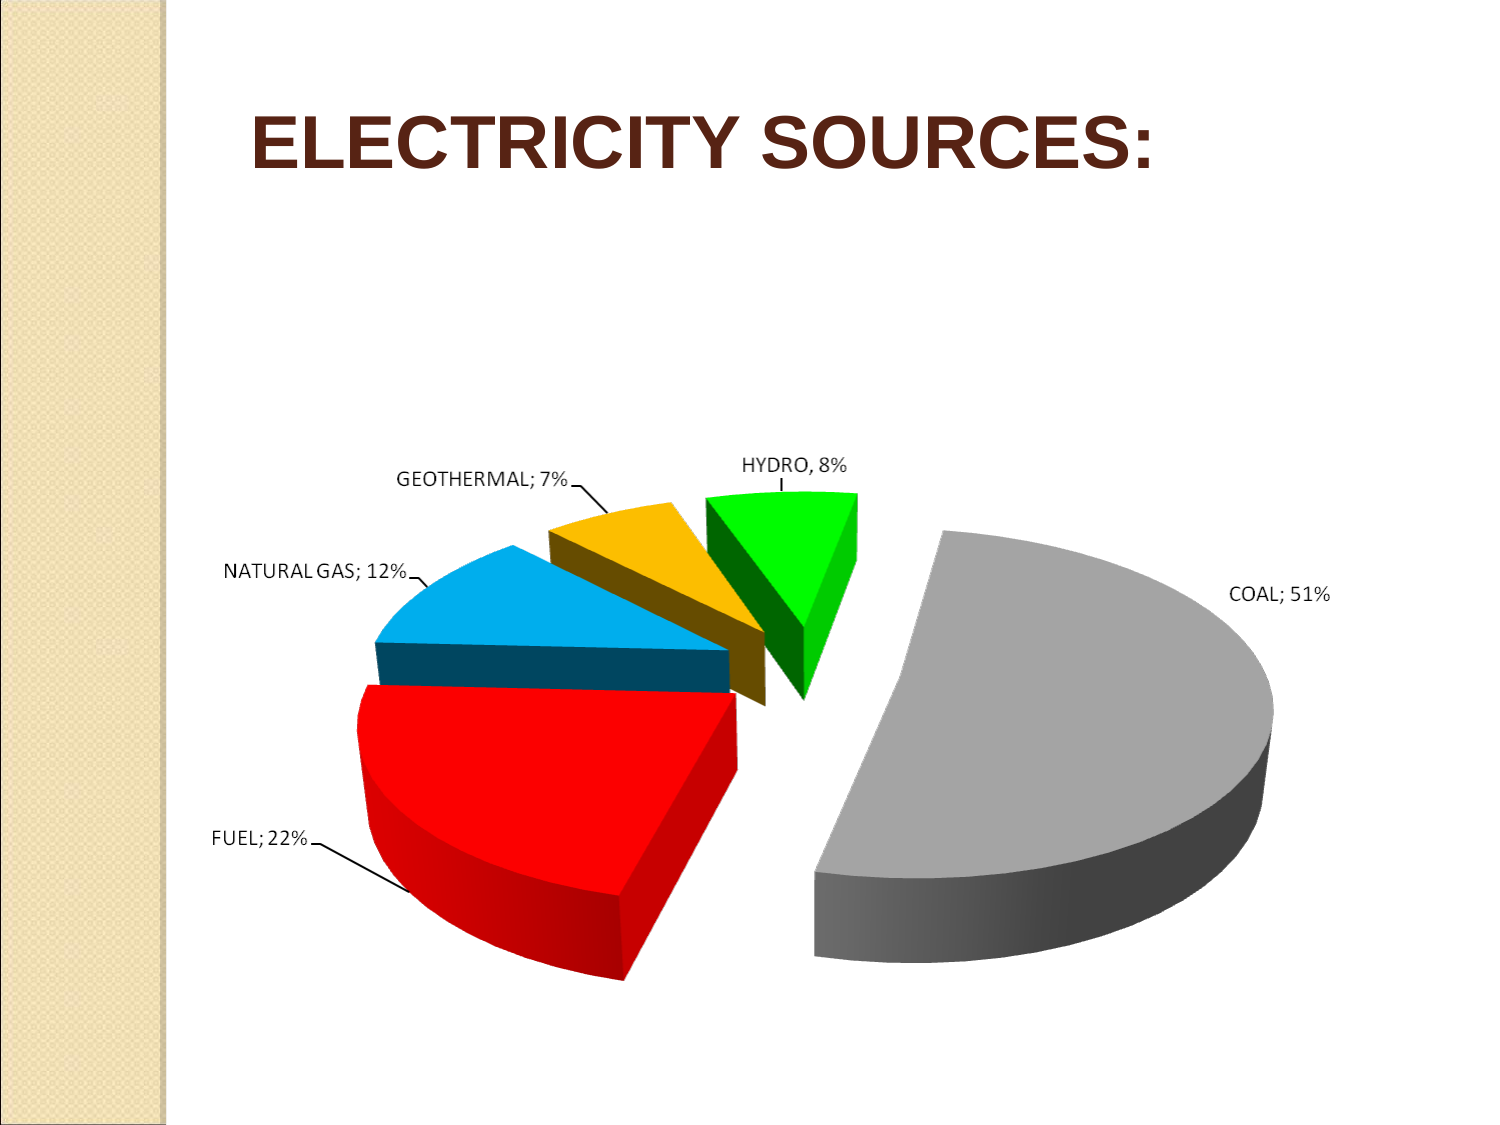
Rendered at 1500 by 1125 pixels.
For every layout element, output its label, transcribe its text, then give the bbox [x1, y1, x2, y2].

title ELECTRICITY SOURCES: [235, 45, 1466, 233]
picture [0, 0, 1500, 1125]
